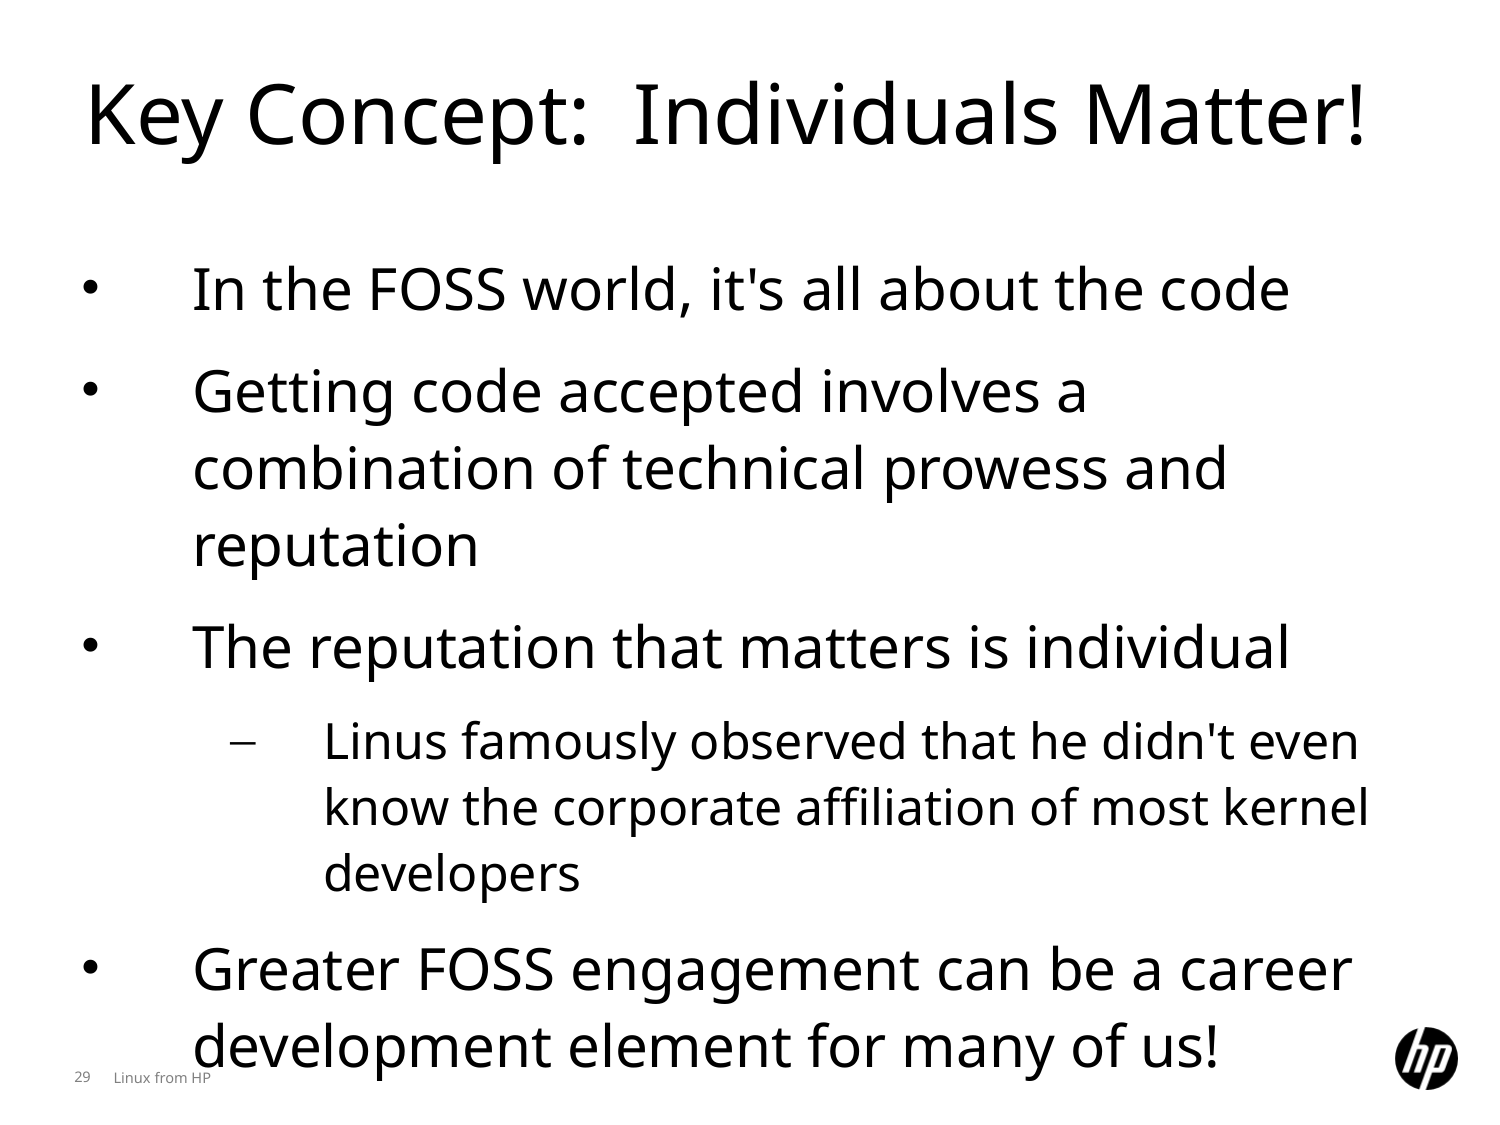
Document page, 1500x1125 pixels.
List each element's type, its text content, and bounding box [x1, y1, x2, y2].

list In the FOSS world, it's all about the code Getting code accepted involves a combination of technical prowess and reputation The reputation that matters is individual Linus famously observed that he didn't even know the corporate affiliation of most kernel developers Greater FOSS engagement can be a career development element for many of us! [65, 237, 1421, 996]
title Key Concept: Individuals Matter! [70, 18, 1421, 205]
picture [1393, 1025, 1460, 1092]
